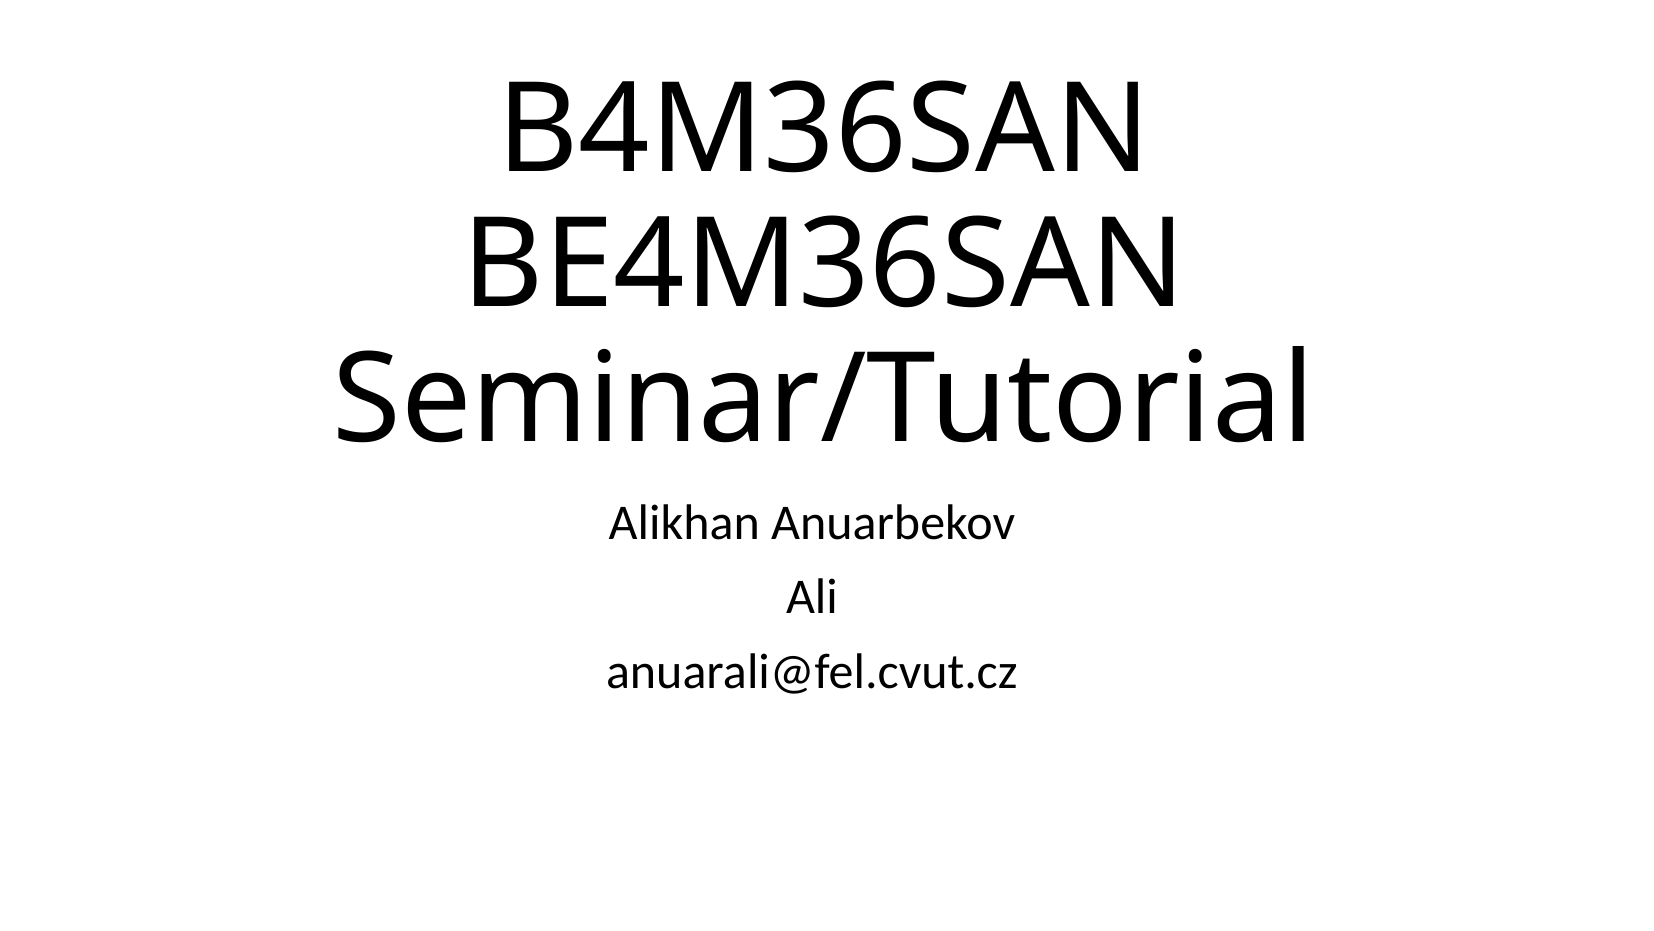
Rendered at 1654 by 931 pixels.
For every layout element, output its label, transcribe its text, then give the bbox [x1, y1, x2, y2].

title B4M36SAN BE4M36SAN Seminar/Tutorial [203, 152, 1445, 476]
subtitle Alikhan Anuarbekov Ali anuarali@fel.cvut.cz [191, 488, 1433, 713]
